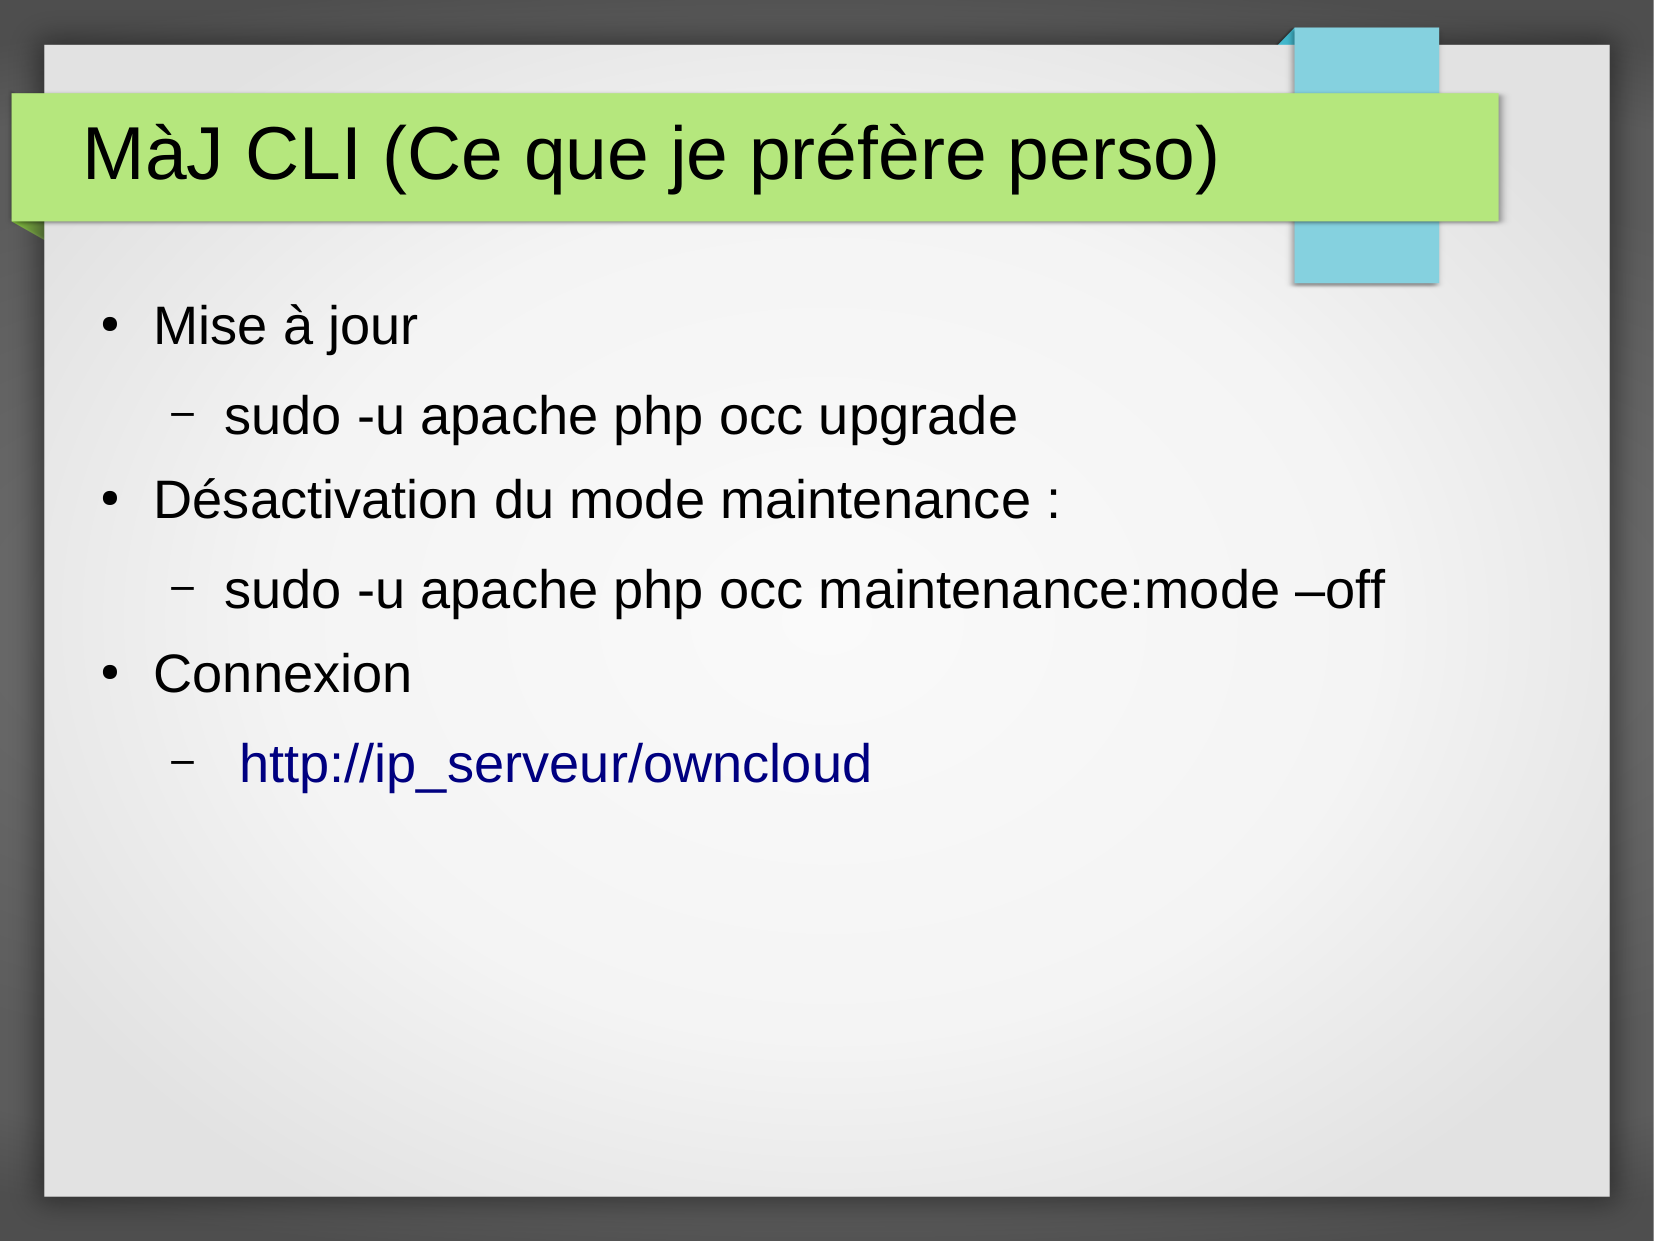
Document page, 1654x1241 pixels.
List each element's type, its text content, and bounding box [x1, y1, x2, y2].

list Mise à jour sudo -u apache php occ upgrade Désactivation du mode maintenance : sudo -u apache php occ maintenance:mode –off Connexion http://ip_serveur/owncloud [82, 295, 1571, 1182]
title MàJ CLI (Ce que je préfère perso) [82, 94, 1264, 213]
picture [0, 0, 1654, 1241]
